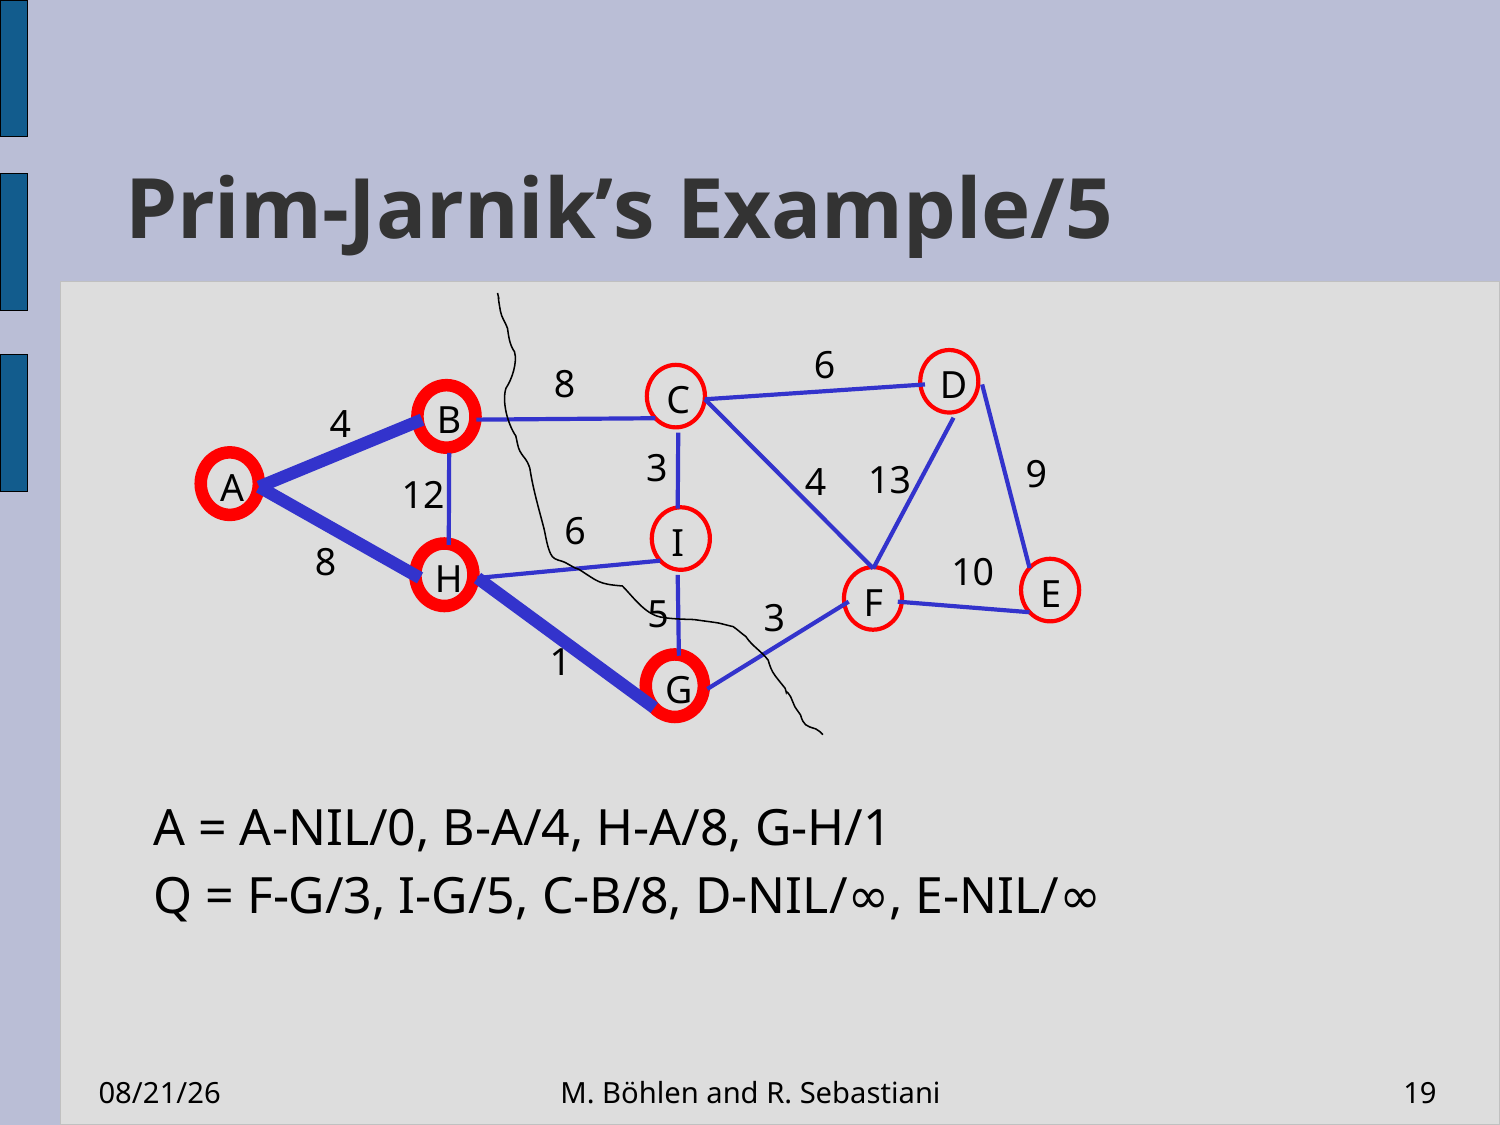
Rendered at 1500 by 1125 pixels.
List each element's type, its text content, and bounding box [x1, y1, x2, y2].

text_box 6 [549, 555, 564, 564]
text_box C [651, 366, 706, 433]
text_box 8 [300, 528, 352, 595]
text_box 6 [798, 330, 851, 398]
text_box 3 [748, 642, 757, 651]
text_box A [205, 453, 260, 521]
title Prim-Jarnik’s Example/5 [110, 67, 1392, 271]
text_box 5 [632, 599, 685, 647]
text_box H [420, 544, 478, 612]
text_box 8 [539, 349, 591, 417]
text_box 3 [631, 434, 683, 501]
text_box 9 [1010, 439, 1063, 507]
text_box 12 [386, 461, 460, 528]
text_box 6 [549, 496, 601, 564]
text_box 4 [314, 389, 367, 457]
text_box E [1025, 560, 1077, 627]
text_box I [656, 508, 699, 575]
text_box F [848, 568, 898, 635]
text_box 10 [936, 537, 1010, 605]
text_box 4 [790, 447, 842, 514]
text_box D [924, 351, 983, 418]
text_box 5 [632, 579, 685, 618]
text_box 13 [853, 446, 927, 513]
text_box A = A-NIL/0, B-A/4, H-A/8, G-H/1 Q = F-G/3, I-G/5, C-B/8, D-NIL/∞, E-NIL/∞ [138, 784, 1148, 920]
text_box G [650, 655, 708, 723]
text_box 1 [534, 627, 587, 695]
text_box B [422, 386, 477, 453]
text_box 3 [748, 584, 800, 651]
